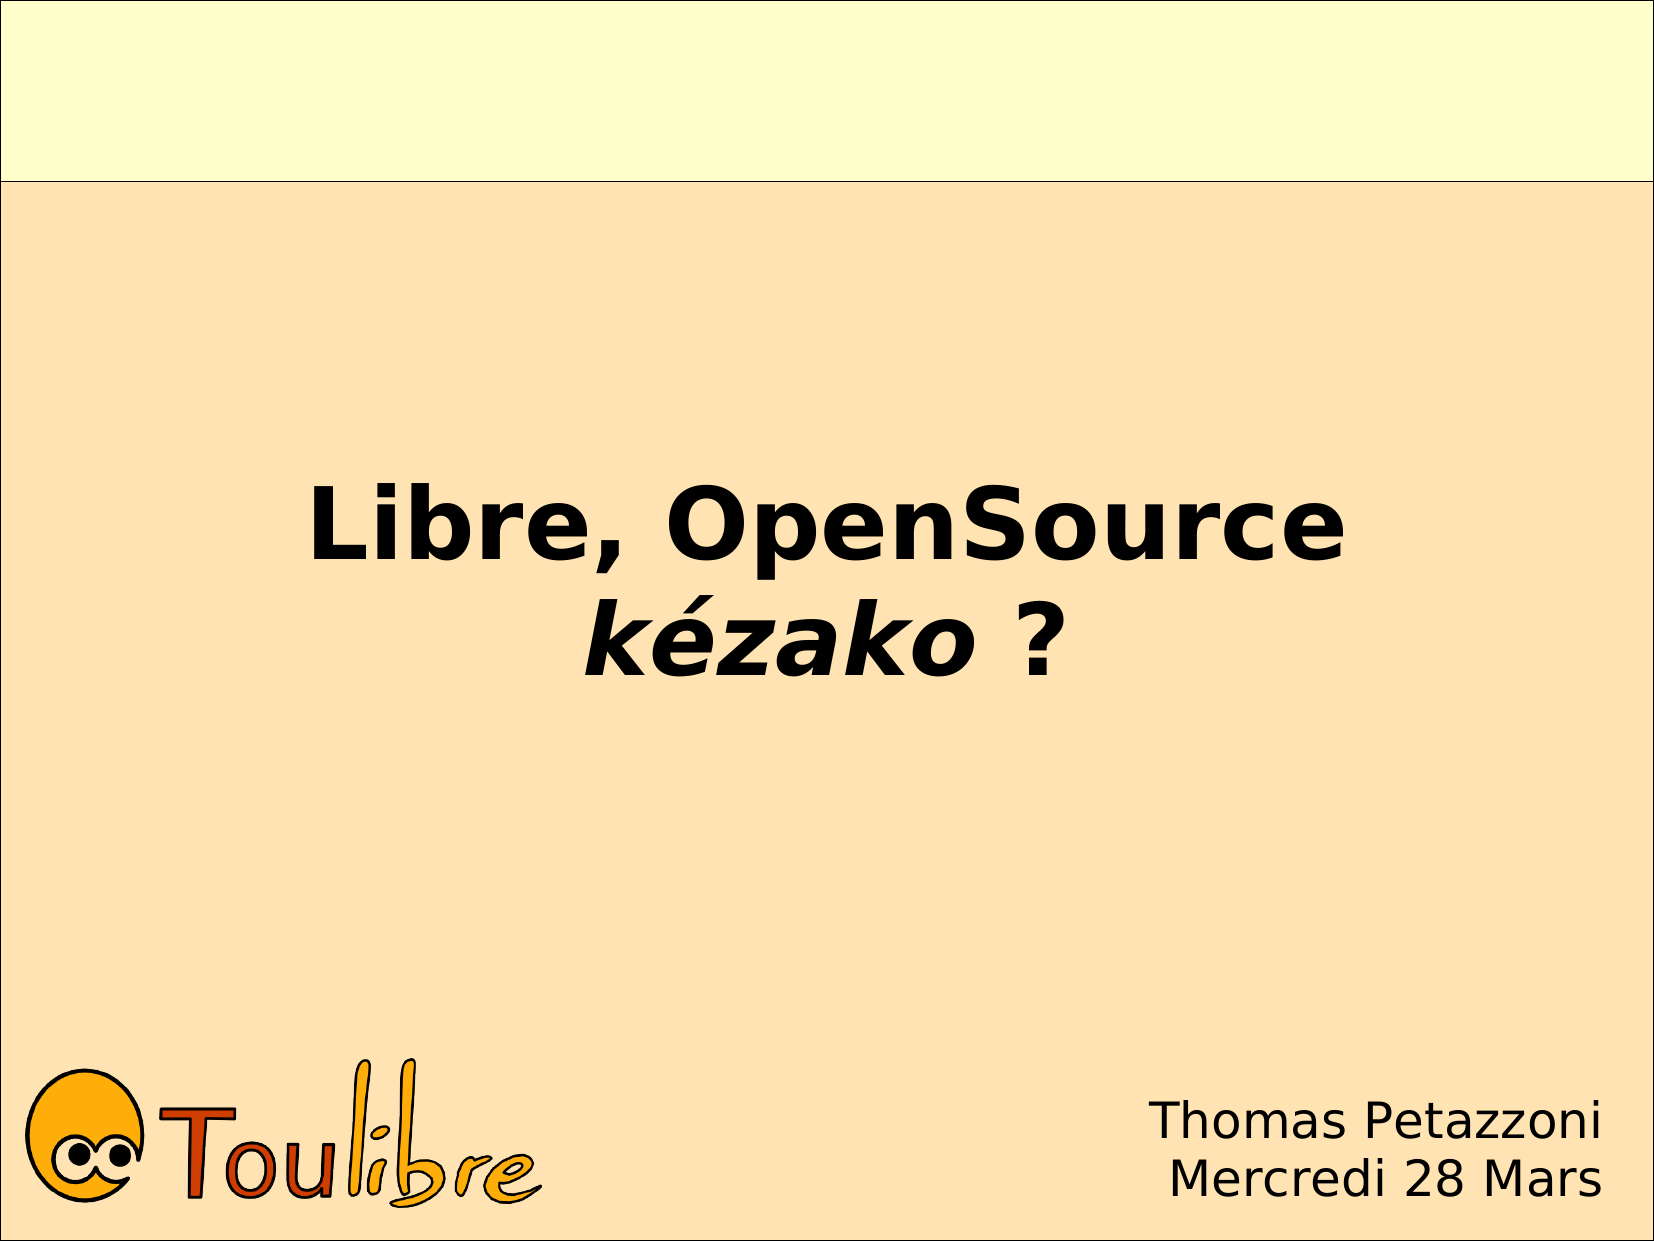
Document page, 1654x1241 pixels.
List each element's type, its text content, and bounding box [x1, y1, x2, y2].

text_box Libre, OpenSource kézako ? [0, 459, 1654, 707]
picture [25, 1058, 542, 1208]
text_box Thomas Petazzoni Mercredi 28 Mars [78, 1084, 1619, 1216]
